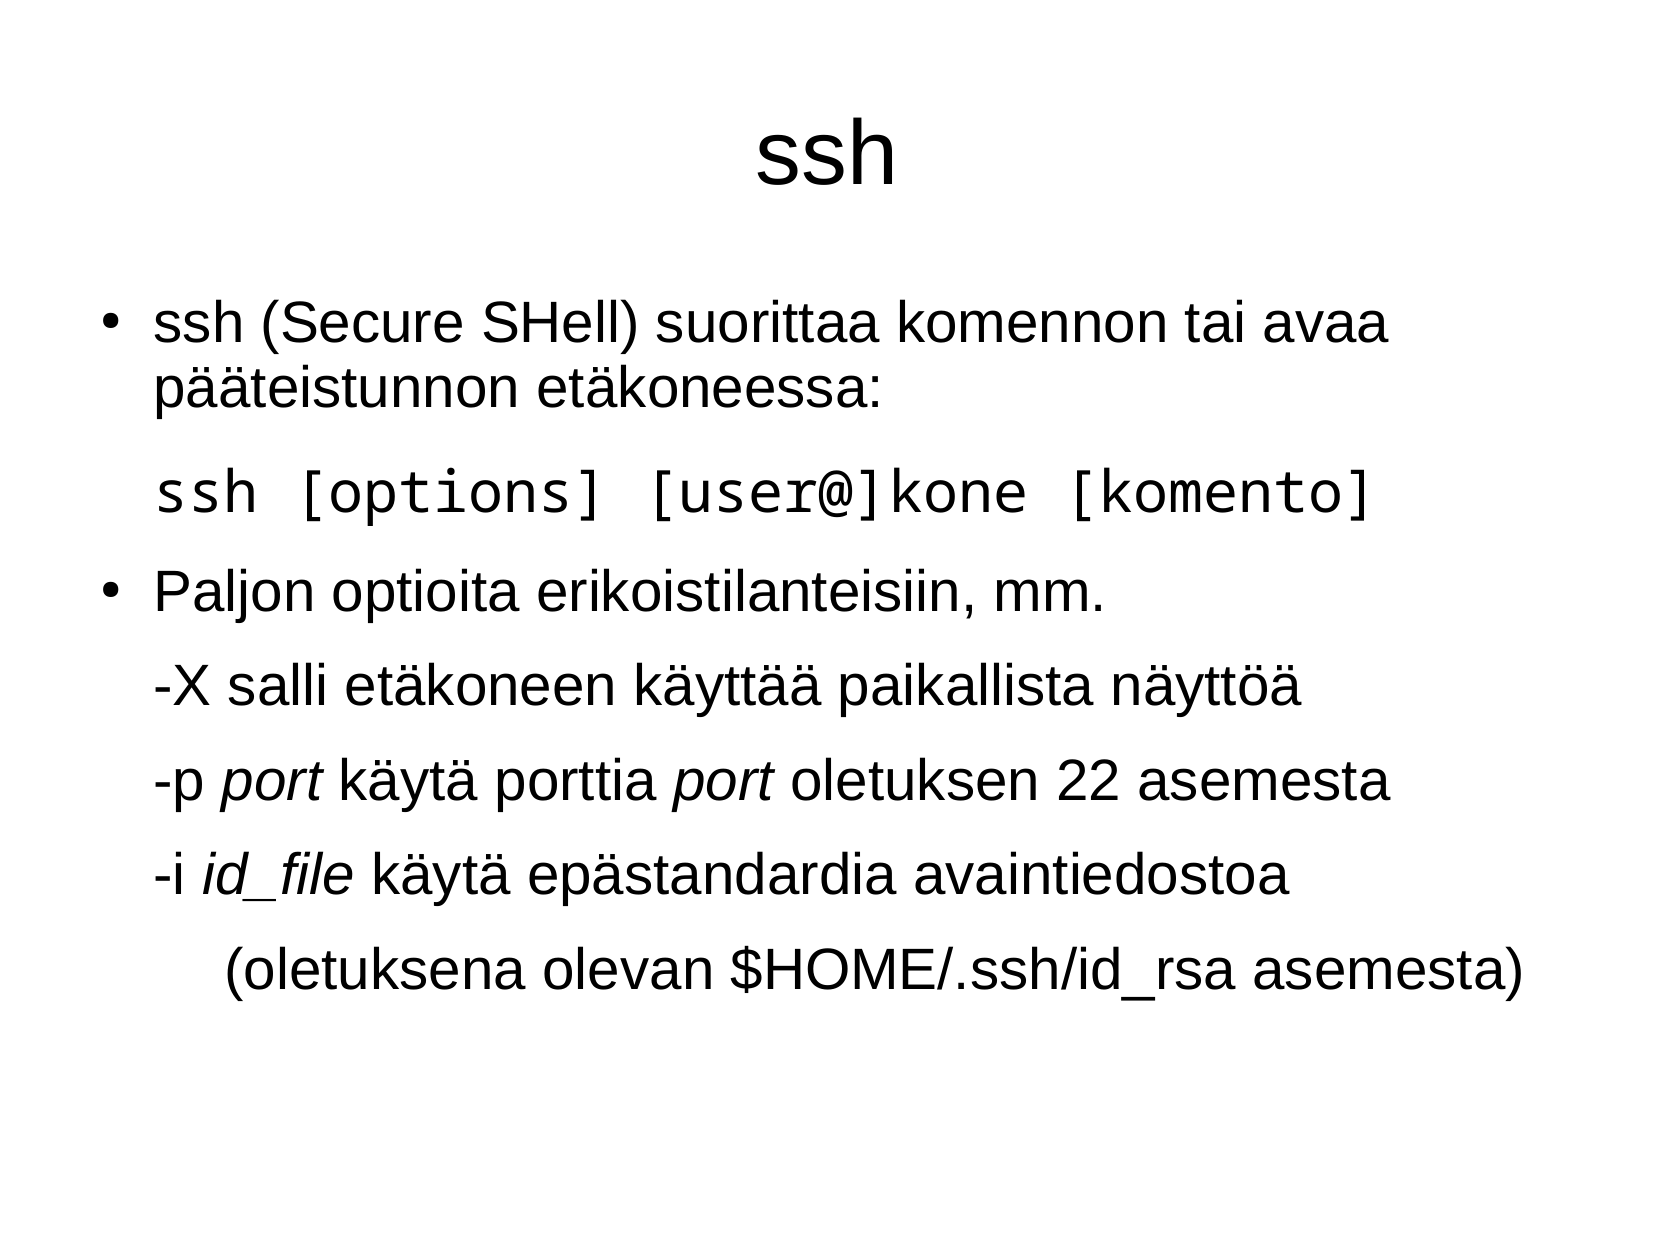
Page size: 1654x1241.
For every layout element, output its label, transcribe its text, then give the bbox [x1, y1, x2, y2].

list ssh (Secure SHell) suorittaa komennon tai avaa pääteistunnon etäkoneessa: ssh [options] [user@]kone [komento] Paljon optioita erikoistilanteisiin, mm. -X salli etäkoneen käyttää paikallista näyttöä -p port käytä porttia port oletuksen 22 asemesta -i id_file käytä epästandardia avaintiedostoa (oletuksena olevan $HOME/.ssh/id_rsa asemesta) [82, 290, 1571, 1010]
title ssh [82, 49, 1571, 257]
